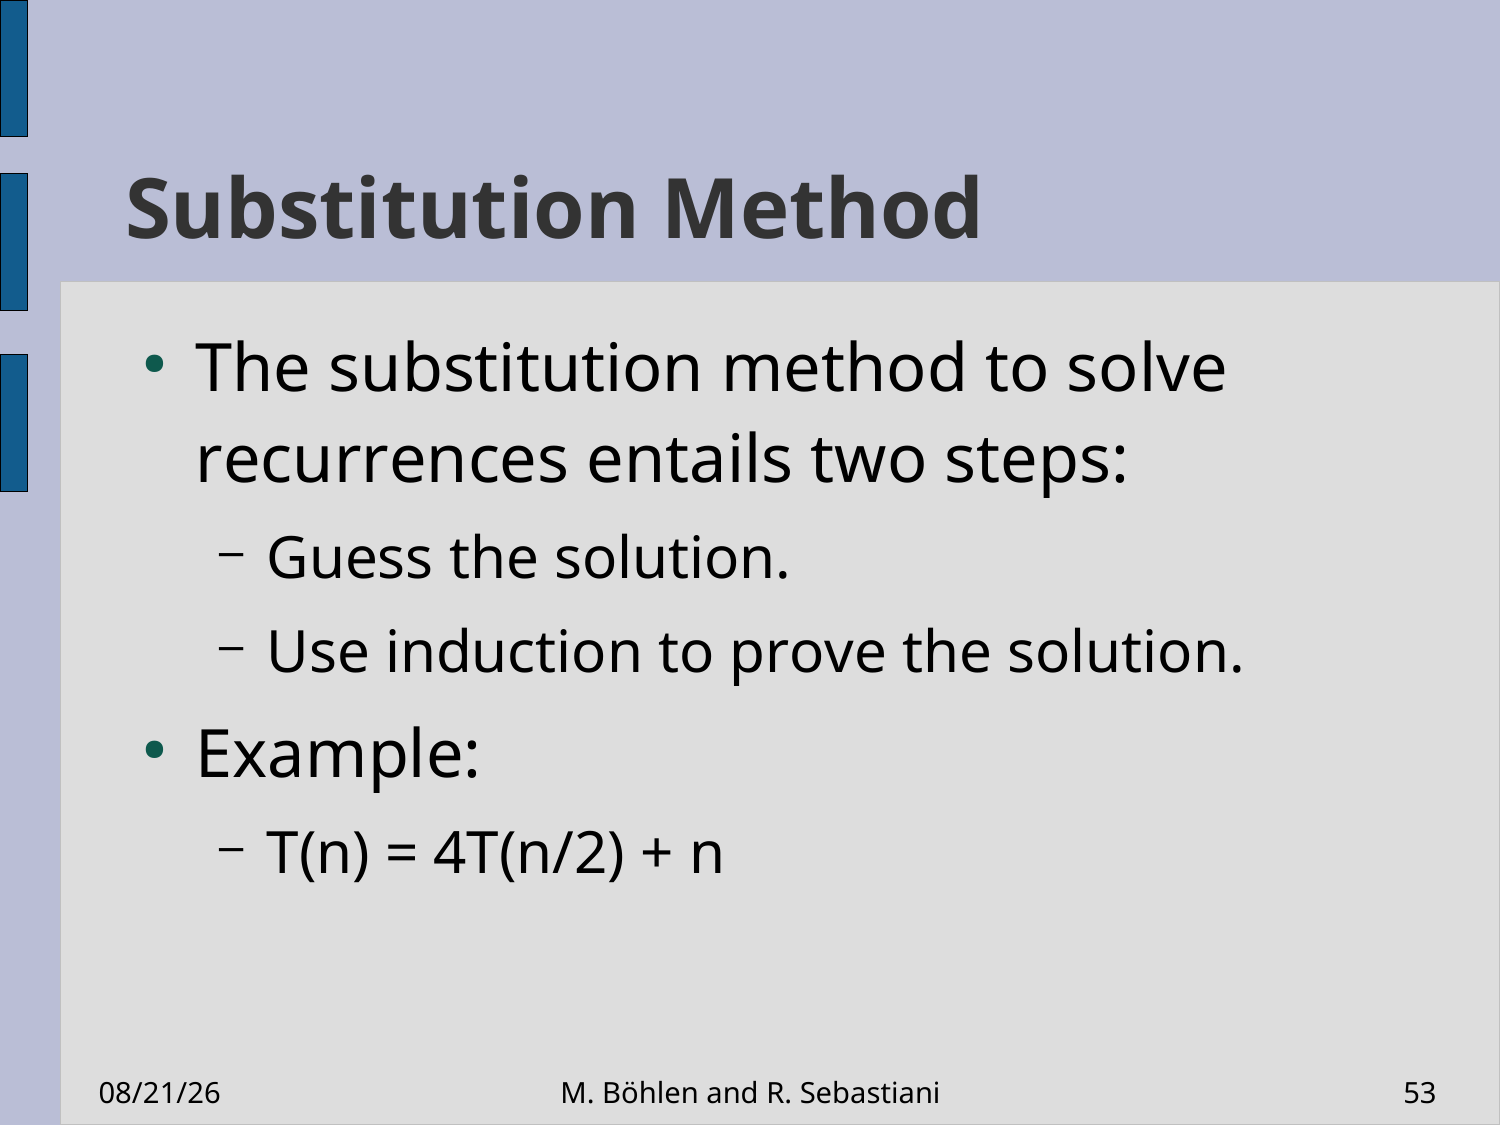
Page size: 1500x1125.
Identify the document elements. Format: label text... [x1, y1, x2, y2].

list The substitution method to solve recurrences entails two steps: Guess the solution. Use induction to prove the solution. Example: T(n) = 4T(n/2) + n [110, 312, 1392, 1022]
title Substitution Method [110, 82, 1392, 271]
